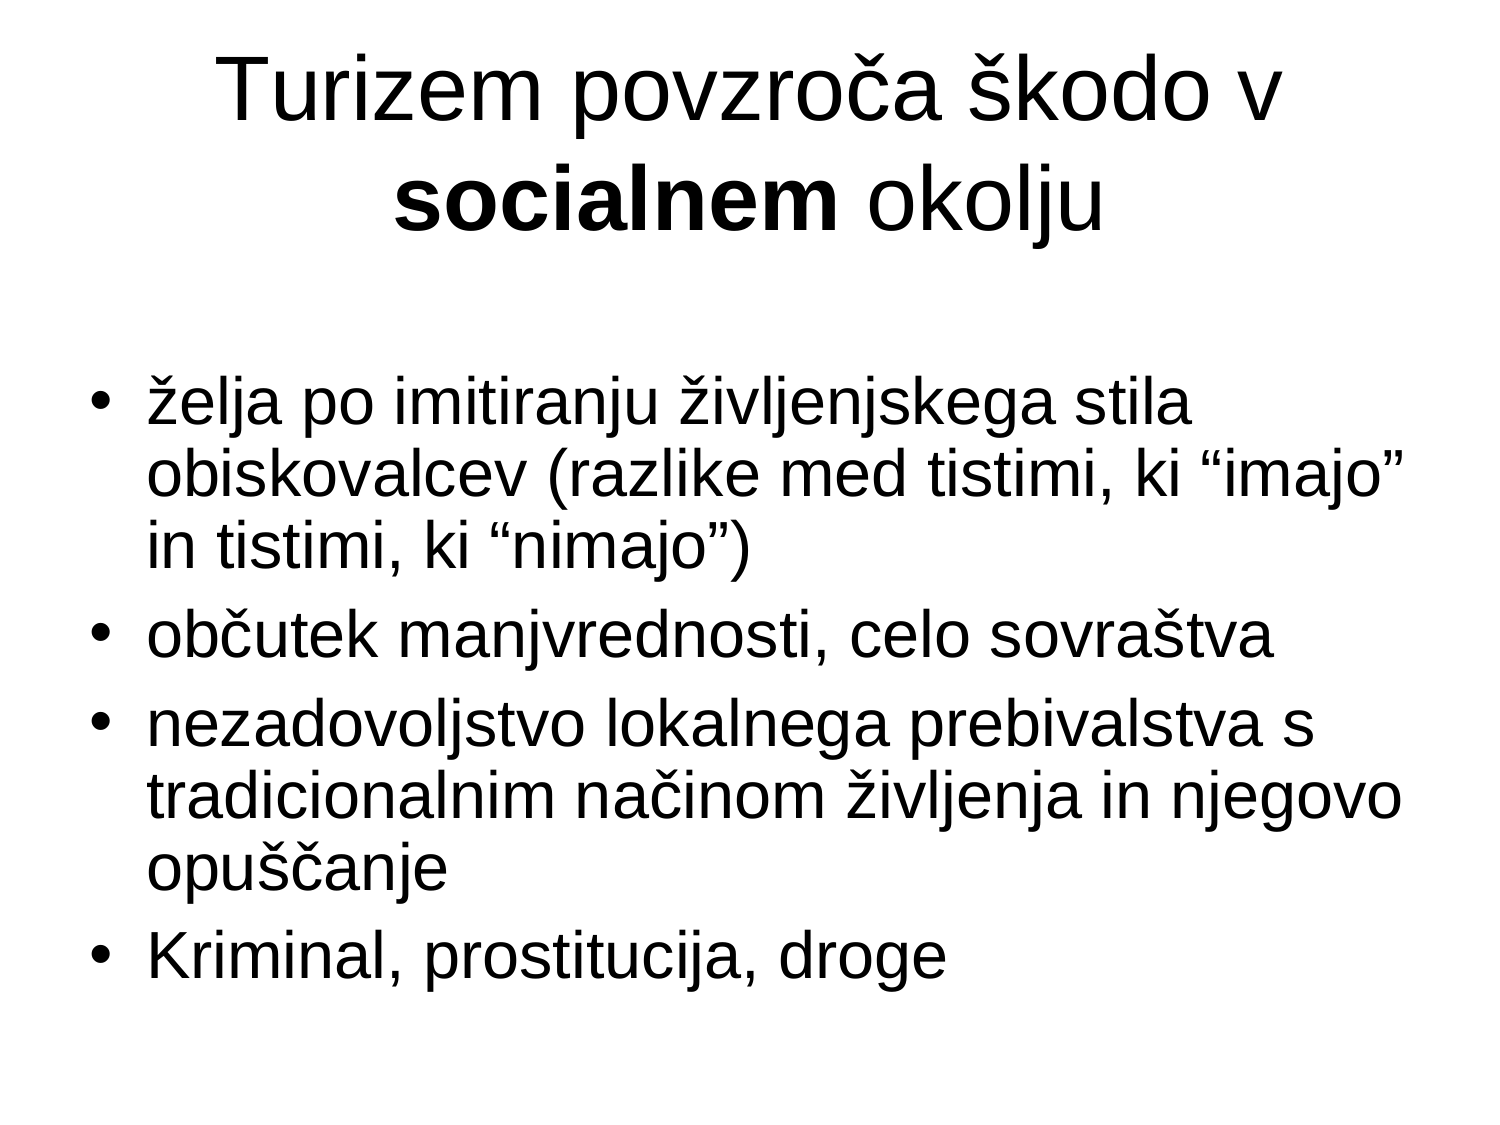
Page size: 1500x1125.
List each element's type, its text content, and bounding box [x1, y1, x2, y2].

list želja po imitiranju življenjskega stila obiskovalcev (razlike med tistimi, ki “imajo” in tistimi, ki “nimajo”) občutek manjvrednosti, celo sovraštva nezadovoljstvo lokalnega prebivalstva s tradicionalnim načinom življenja in njegovo opuščanje Kriminal, prostitucija, droge [75, 262, 1426, 1006]
title Turizem povzroča škodo v socialnem okolju [75, 21, 1426, 257]
